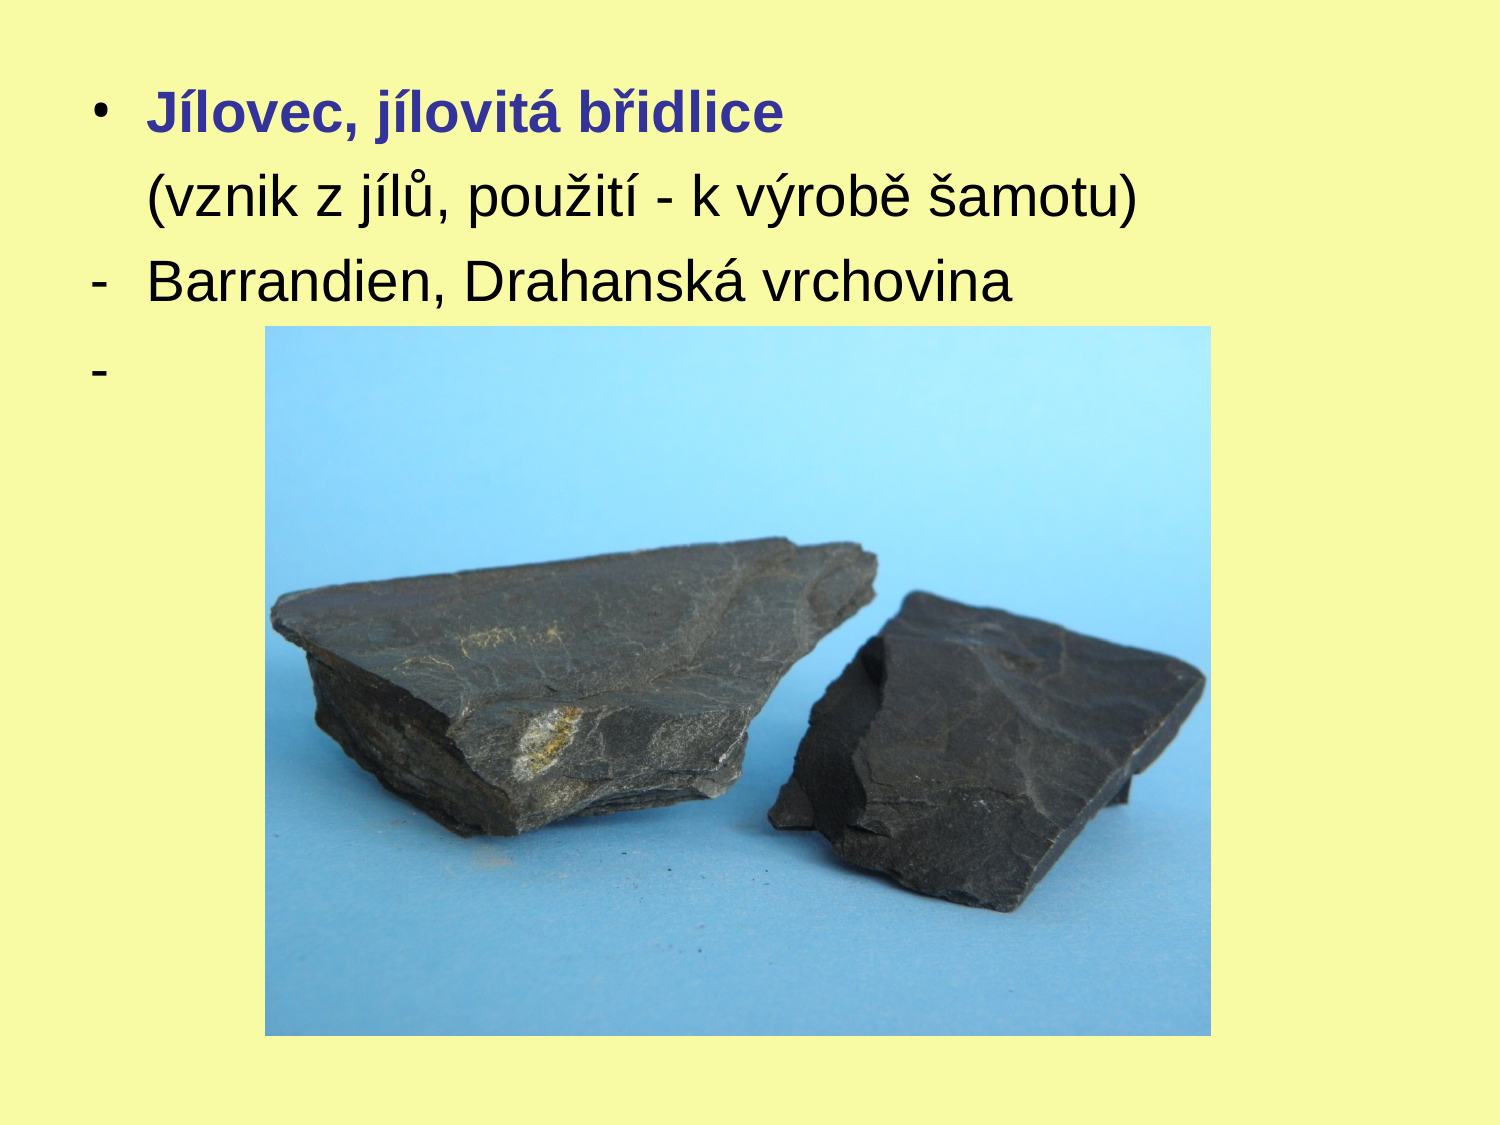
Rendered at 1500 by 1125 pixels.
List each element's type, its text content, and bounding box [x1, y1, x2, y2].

list Jílovec, jílovitá břidlice (vznik z jílů, použití - k výrobě šamotu) Barrandien, Drahanská vrchovina [75, 66, 1377, 1005]
picture [265, 326, 1211, 1036]
